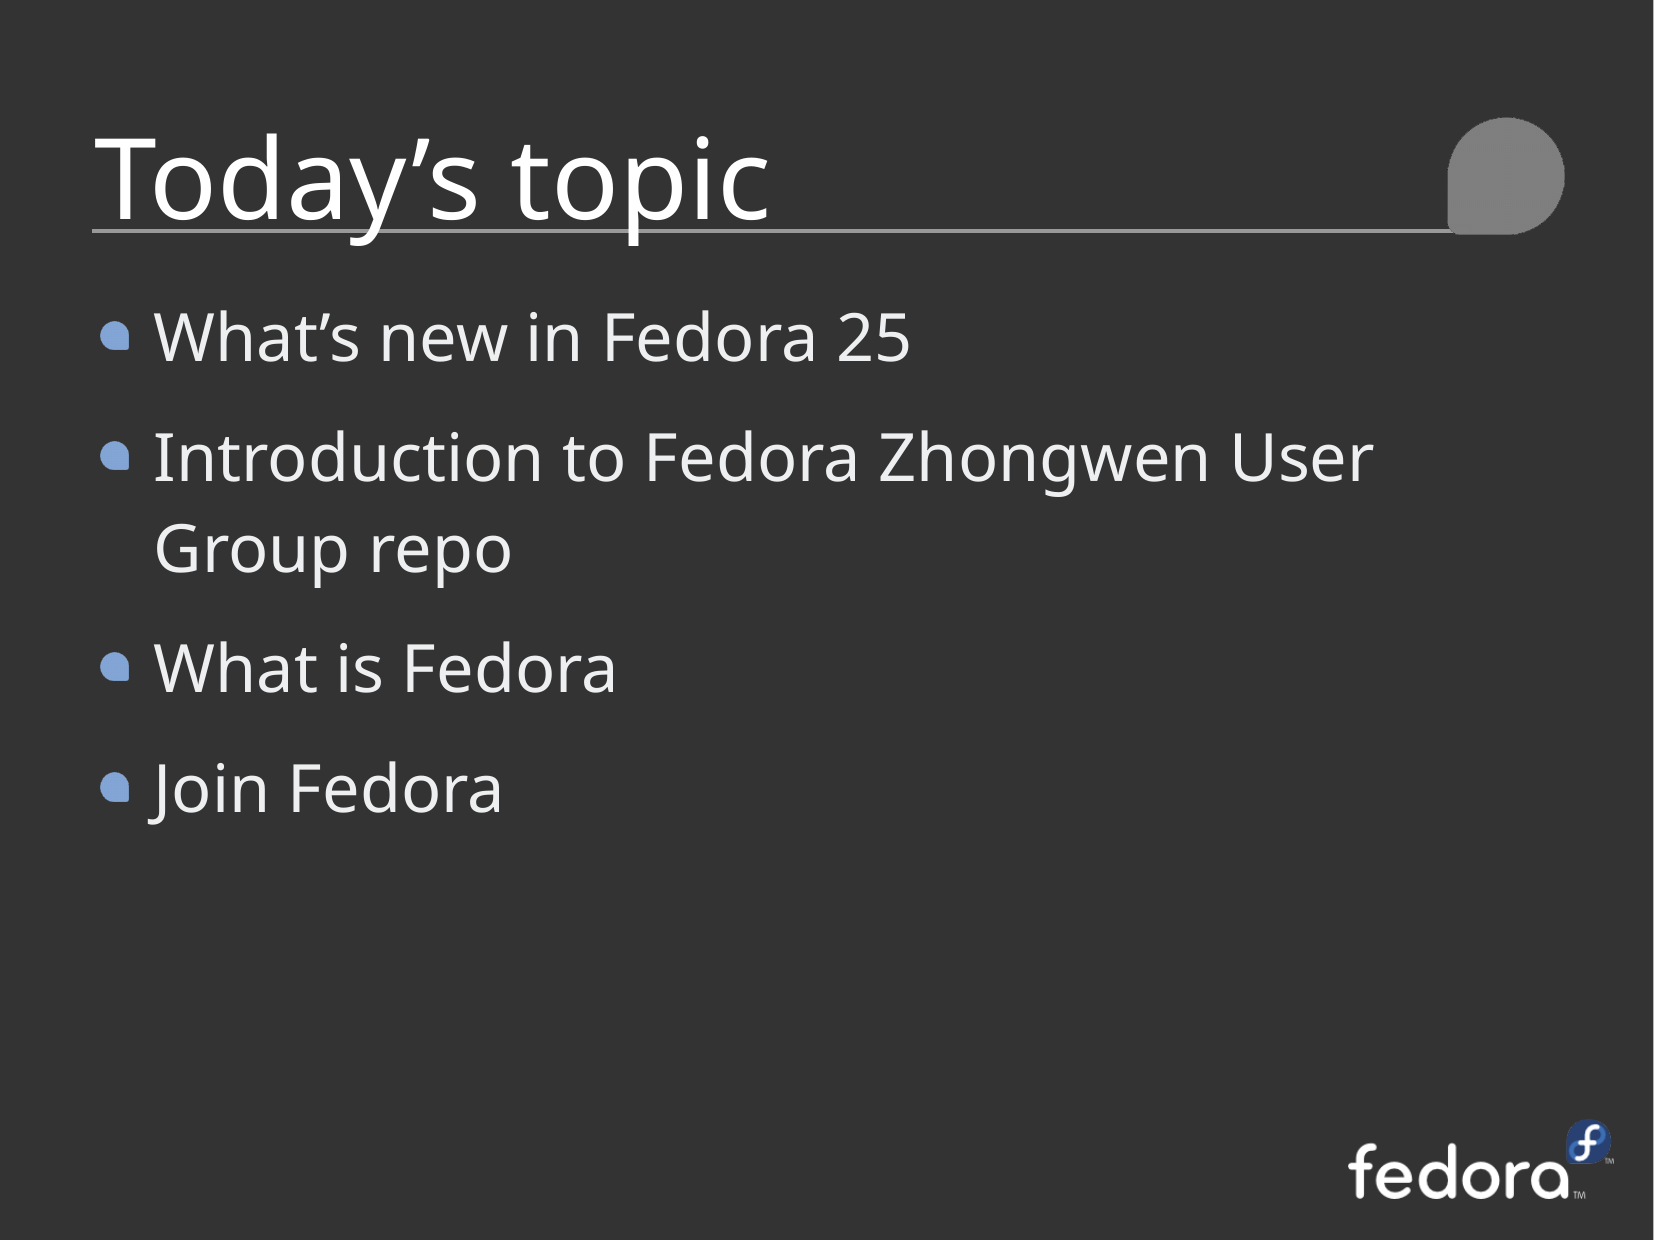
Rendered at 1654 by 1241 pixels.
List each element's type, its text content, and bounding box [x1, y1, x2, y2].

picture [1348, 1119, 1614, 1199]
picture [1447, 117, 1565, 235]
title Today’s topic [94, 100, 1426, 251]
list What’s new in Fedora 25 Introduction to Fedora Zhongwen User Group repo What is Fedora Join Fedora [82, 290, 1571, 1094]
